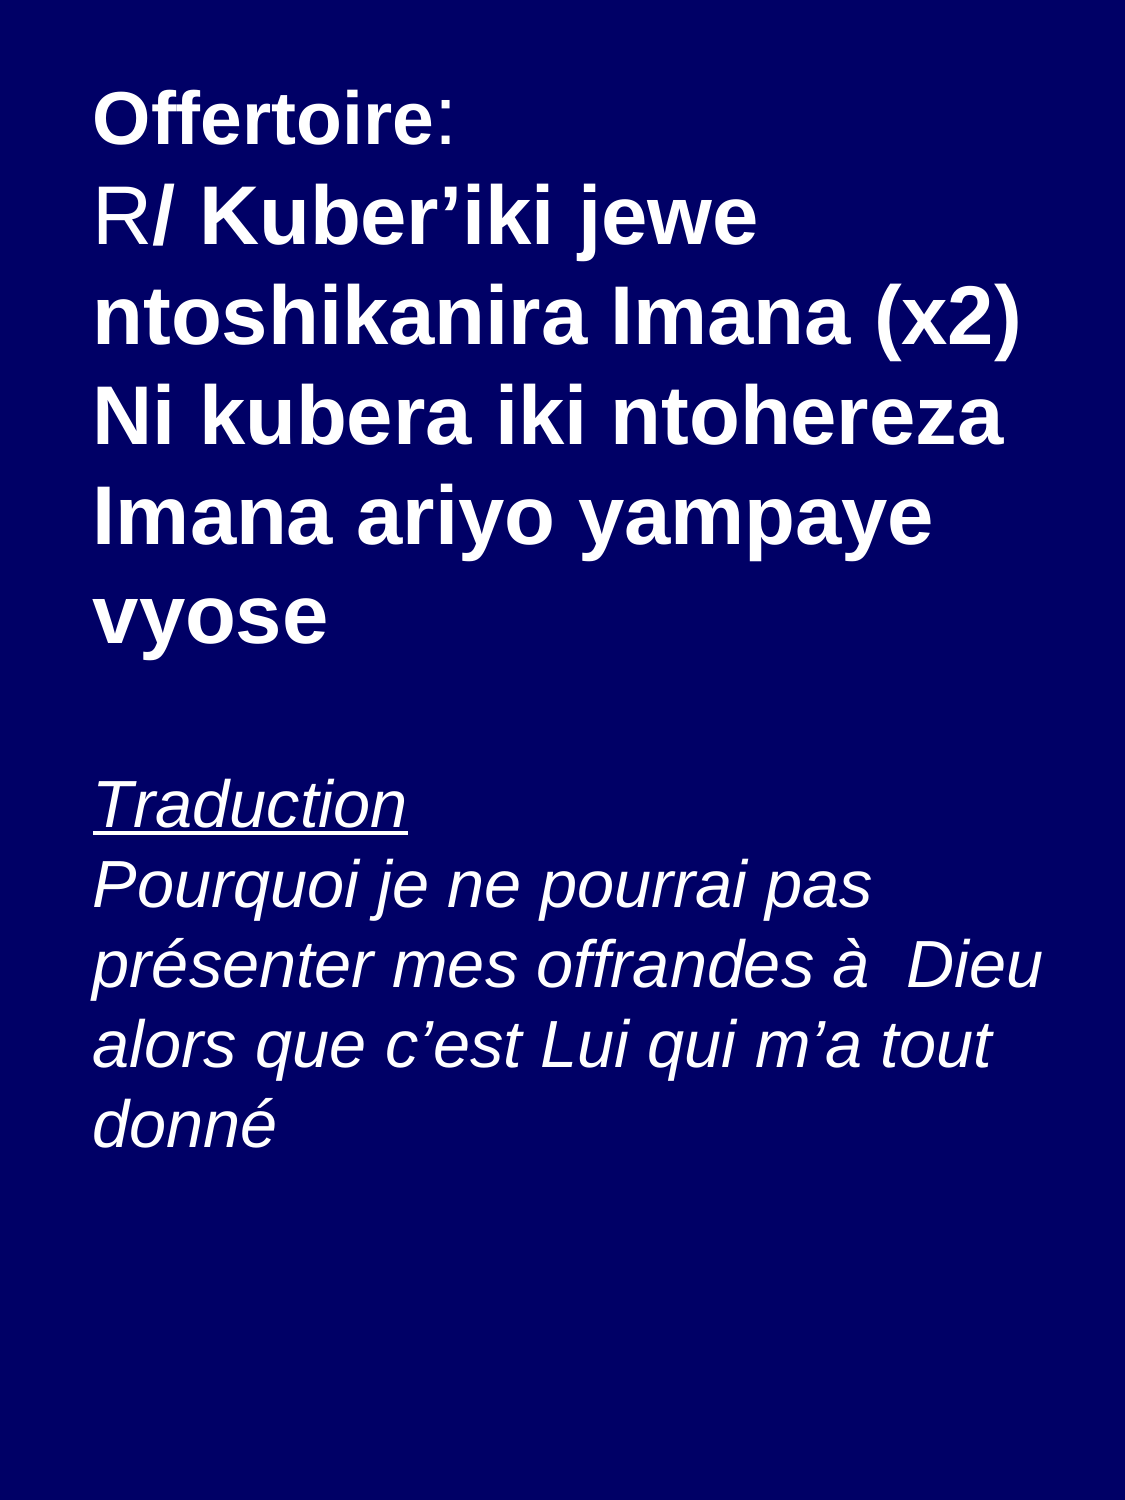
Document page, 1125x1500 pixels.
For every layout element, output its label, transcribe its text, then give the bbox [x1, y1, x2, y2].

text_box Offertoire: R/ Kuber’iki jewe ntoshikanira Imana (x2) Ni kubera iki ntohereza Imana ariyo yampaye vyose Traduction Pourquoi je ne pourrai pas présenter mes offrandes à Dieu alors que c’est Lui qui m’a tout donné [78, 53, 1095, 1249]
